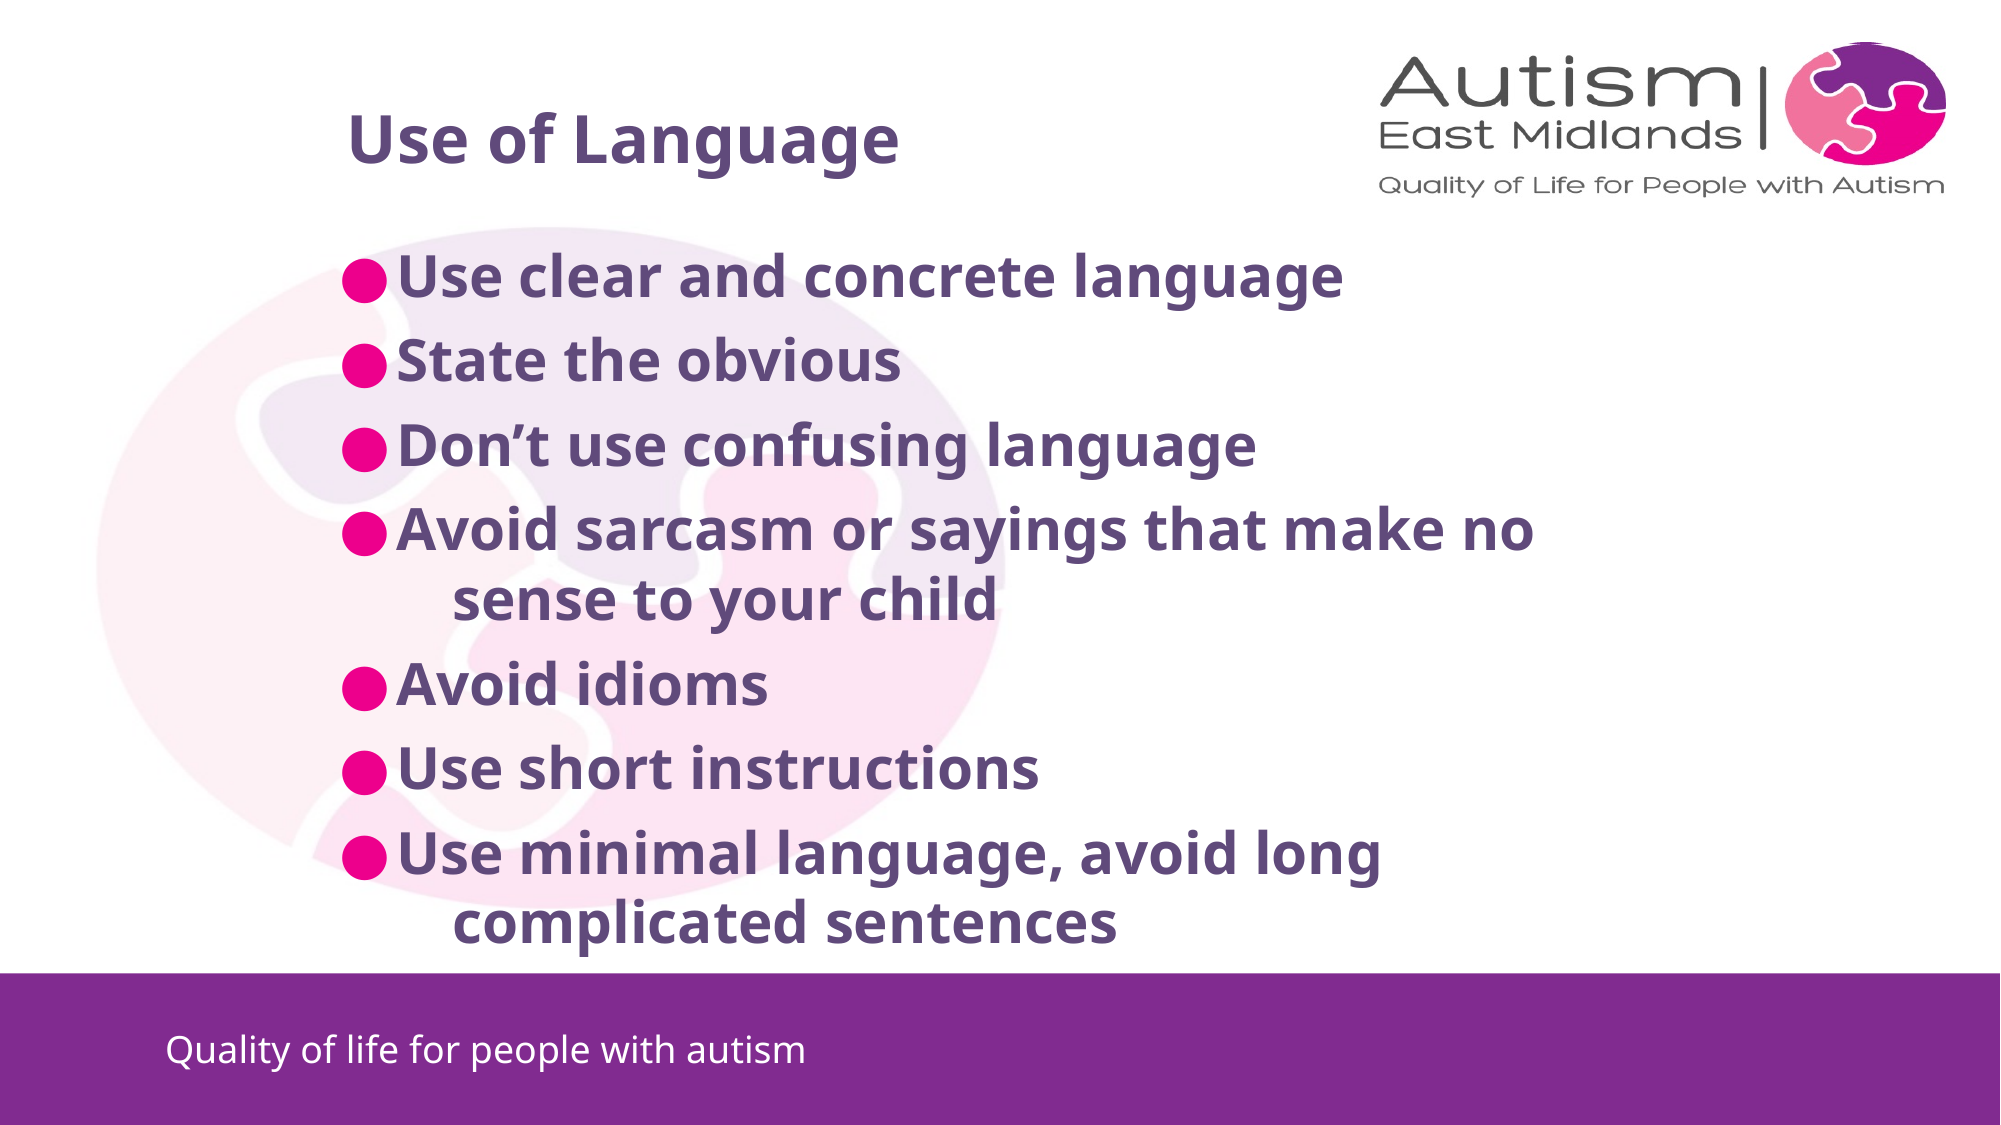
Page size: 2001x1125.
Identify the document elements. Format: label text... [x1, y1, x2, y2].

list Use clear and concrete language State the obvious Don’t use confusing language Avoid sarcasm or sayings that make no sense to your child Avoid idioms Use short instructions Use minimal language, avoid long complicated sentences [324, 231, 1675, 1001]
title Use of Language [331, 31, 1682, 244]
